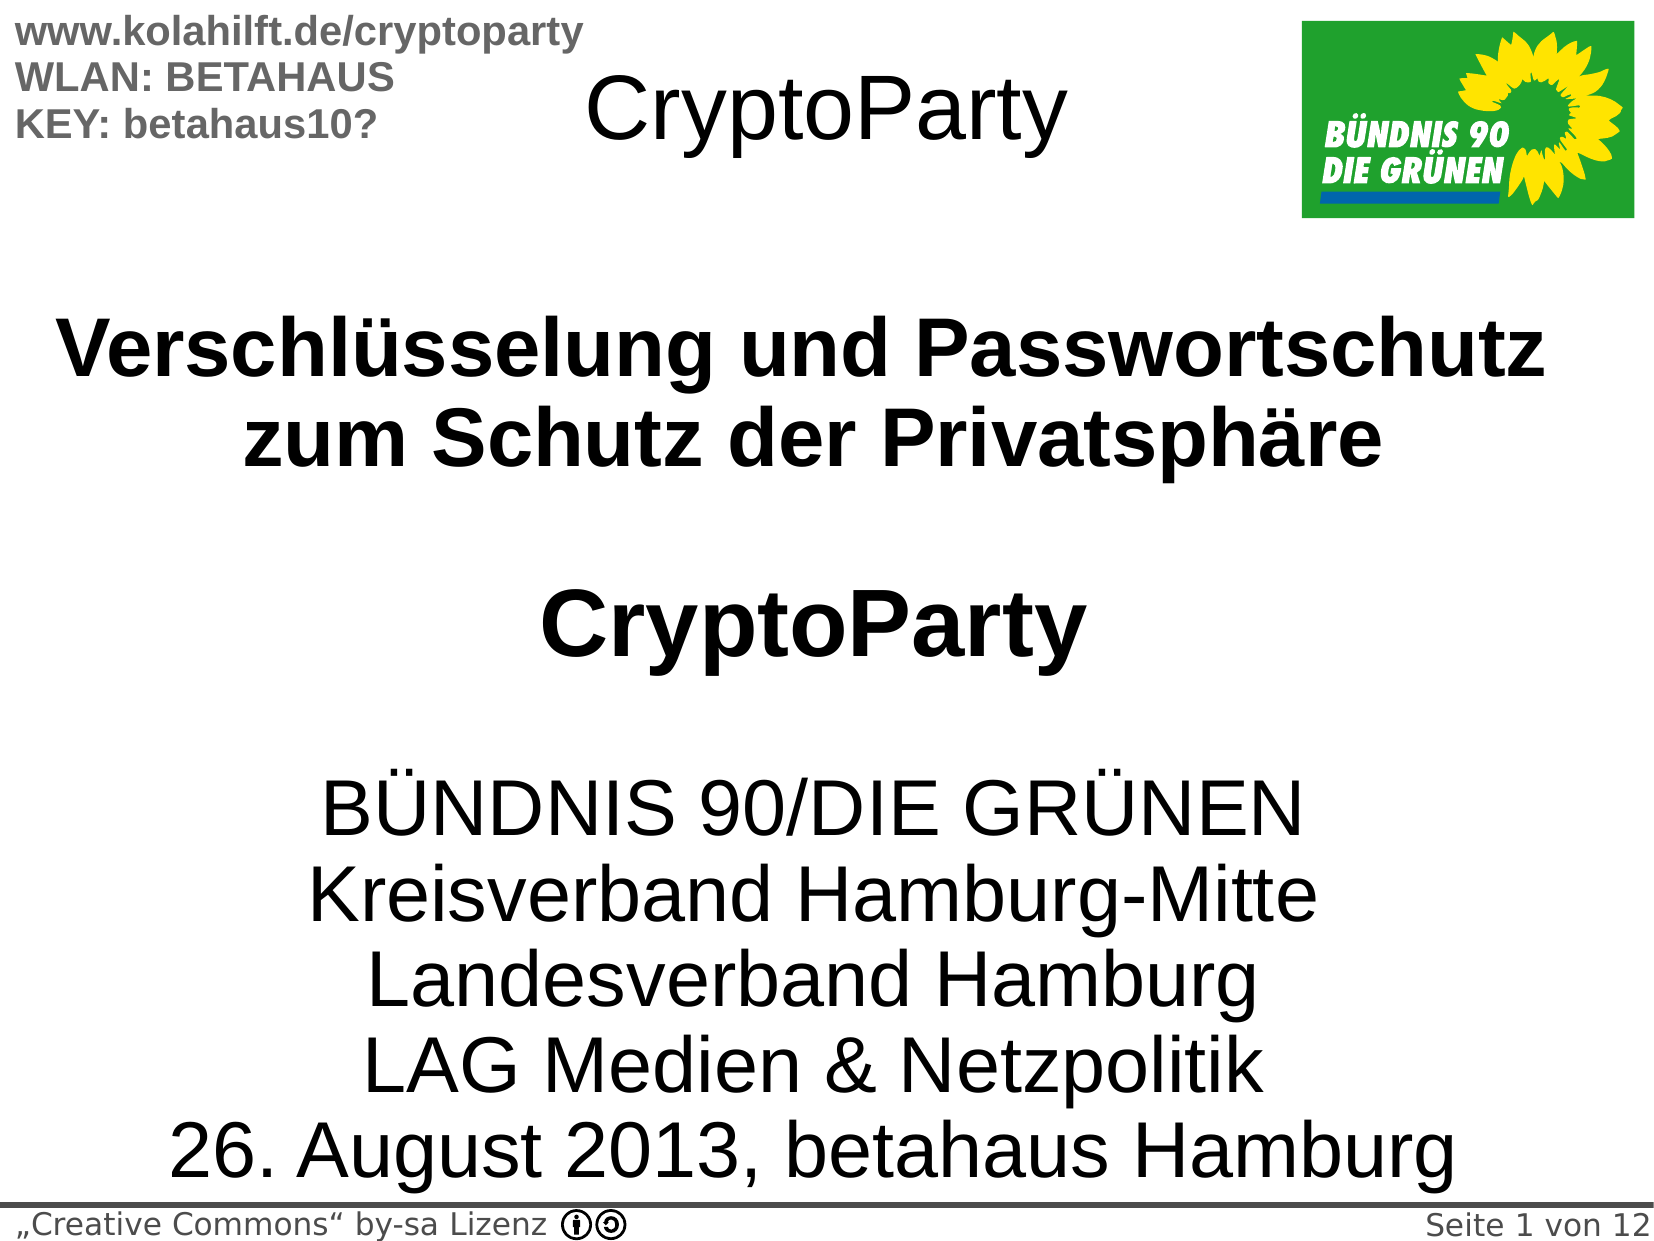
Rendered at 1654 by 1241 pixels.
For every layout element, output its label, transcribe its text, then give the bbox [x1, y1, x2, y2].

title Verschlüsselung und Passwortschutz zum Schutz der Privatsphäre CryptoParty BÜNDNIS 90/DIE GRÜNEN Kreisverband Hamburg-Mitte Landesverband Hamburg LAG Medien & Netzpolitik 26. August 2013, betahaus Hamburg [40, 206, 1606, 656]
